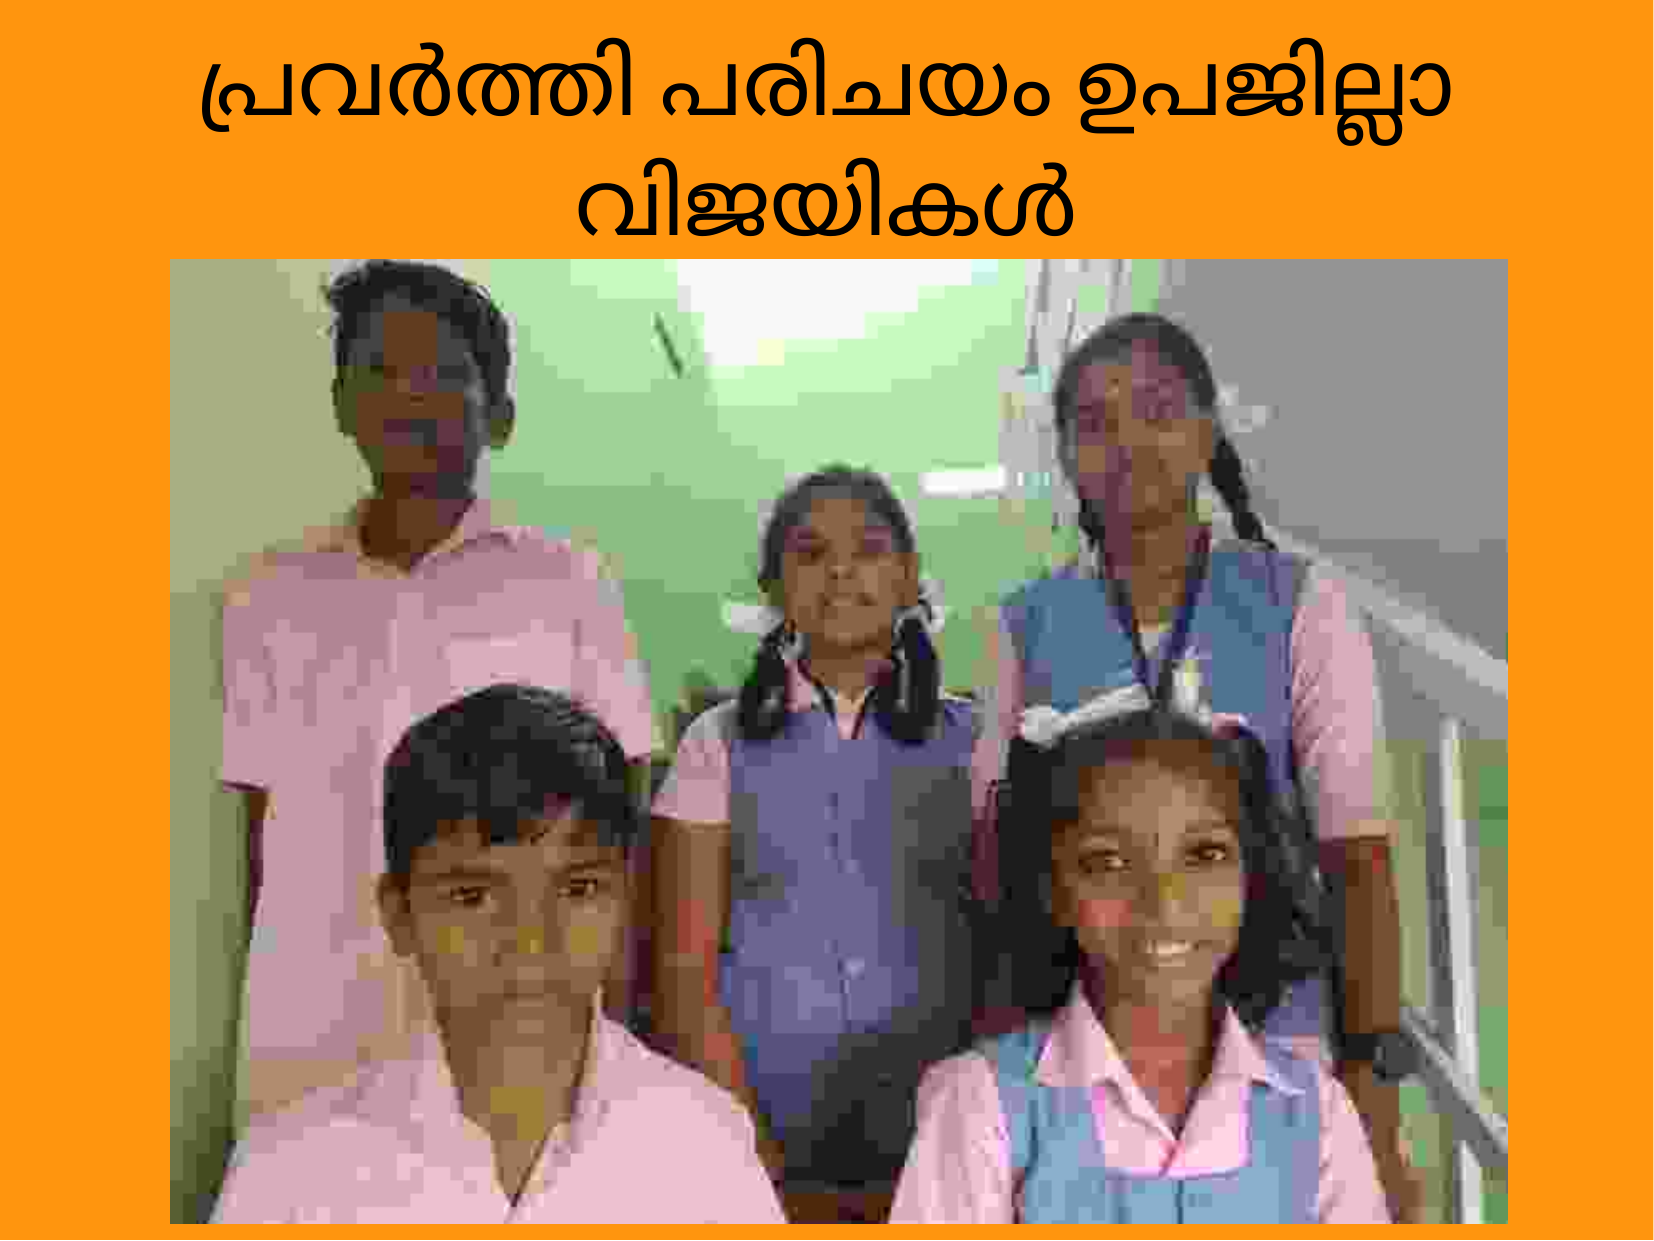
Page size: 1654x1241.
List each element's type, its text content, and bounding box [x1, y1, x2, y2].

picture [170, 259, 1508, 1224]
title പ്രവര്‍ത്തി പരിചയം ഉപജില്ലാ വിജയികള്‍ [82, 14, 1571, 292]
